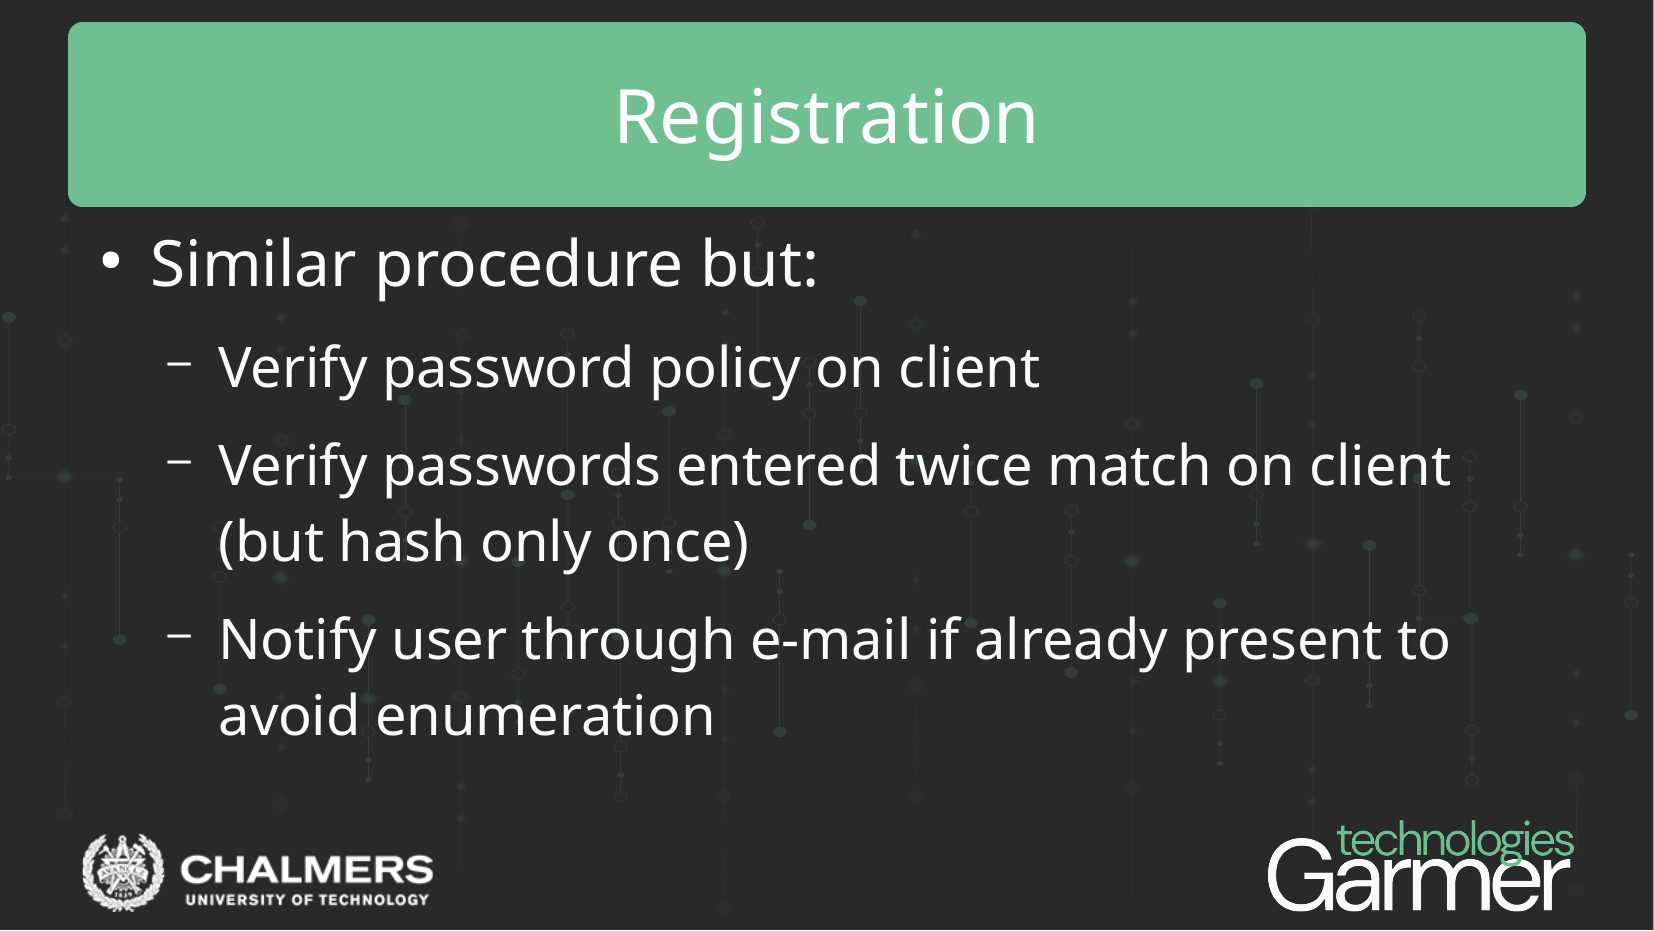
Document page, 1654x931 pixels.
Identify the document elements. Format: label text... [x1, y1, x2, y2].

list Similar procedure but: Verify password policy on client Verify passwords entered twice match on client (but hash only once) Notify user through e-mail if already present to avoid enumeration [82, 217, 1571, 758]
title Registration [82, 37, 1571, 193]
picture [1246, 807, 1607, 912]
picture [82, 834, 443, 912]
